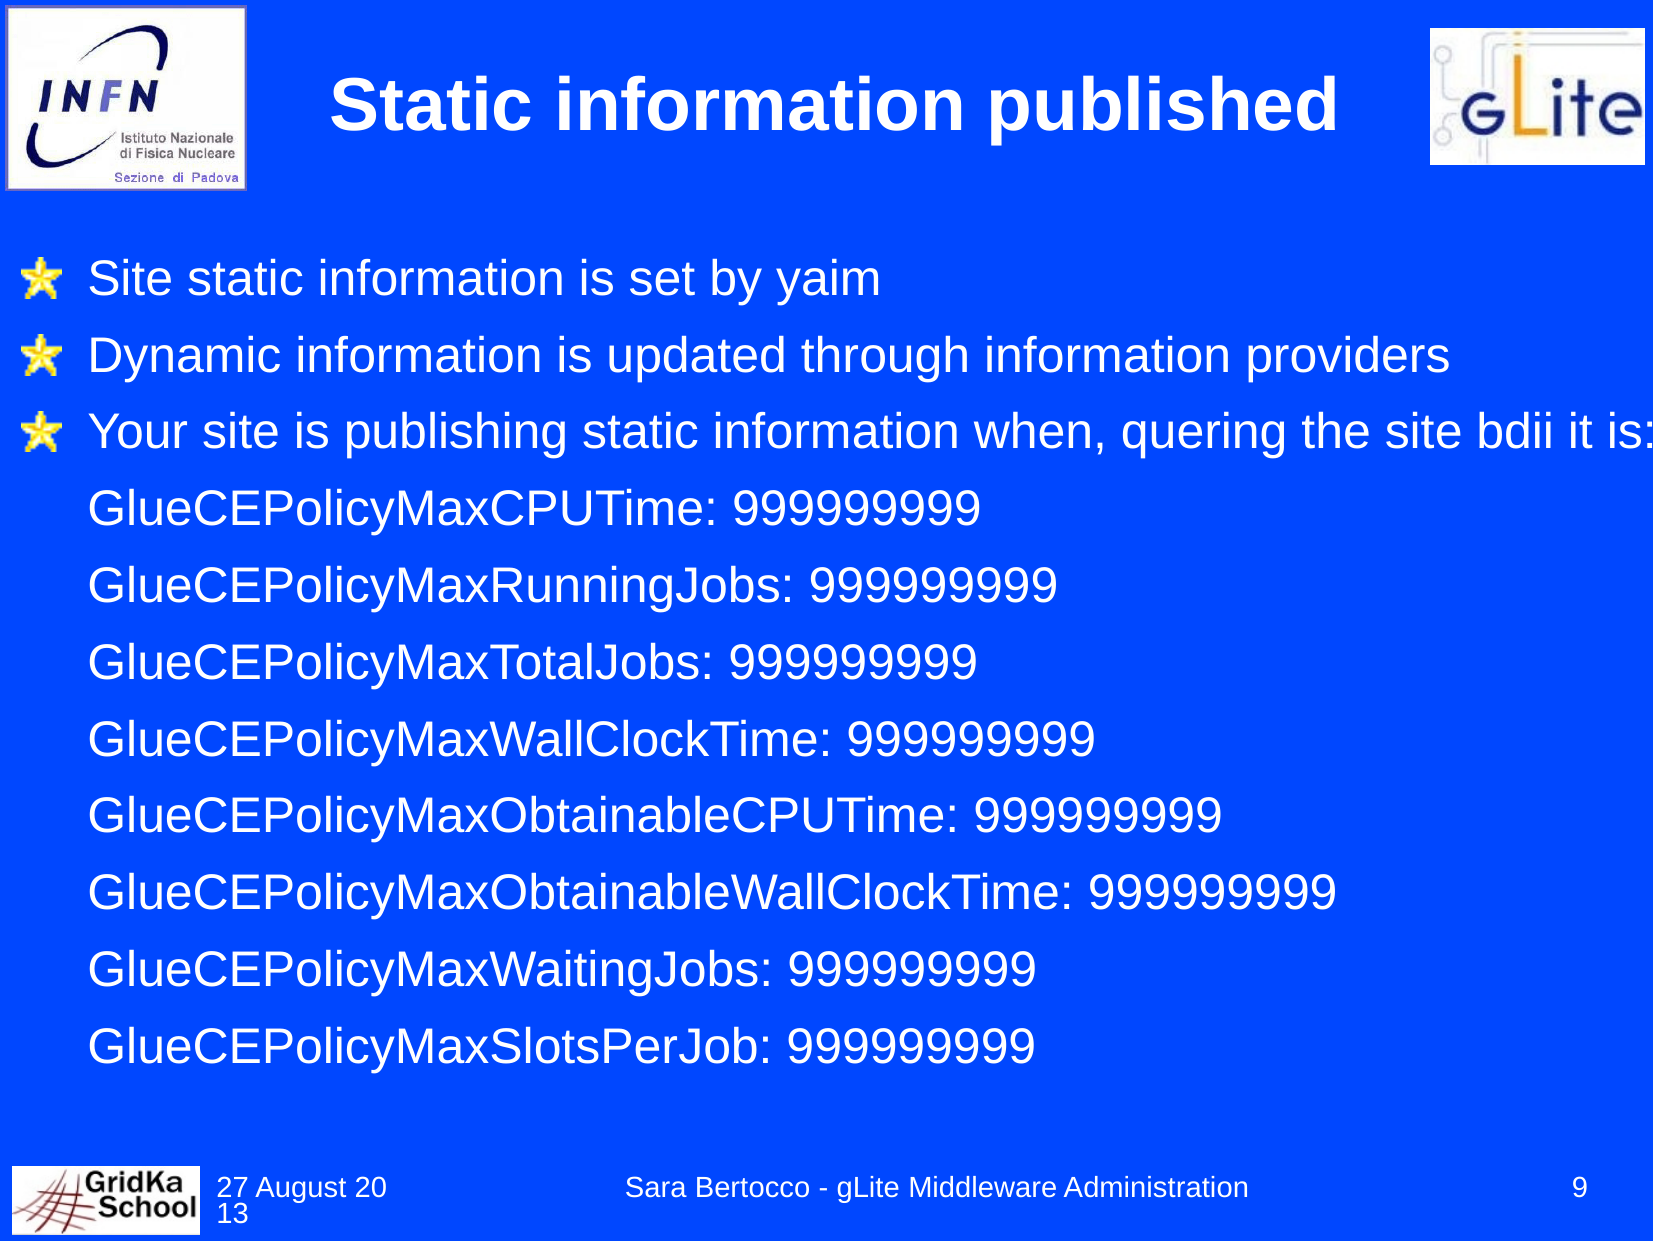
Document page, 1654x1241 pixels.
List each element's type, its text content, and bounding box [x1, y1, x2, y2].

text_box Site static information is set by yaim Dynamic information is updated through information providers Your site is publishing static information when, quering the site bdii it is: GlueCEPolicyMaxCPUTime: 999999999 GlueCEPolicyMaxRunningJobs: 999999999 GlueCEPolicyMaxTotalJobs: 999999999 GlueCEPolicyMaxWallClockTime: 999999999 GlueCEPolicyMaxObtainableCPUTime: 999999999 GlueCEPolicyMaxObtainableWallClockTime: 999999999 GlueCEPolicyMaxWaitingJobs: 999999999 GlueCEPolicyMaxSlotsPerJob: 999999999 [6, 242, 1653, 1082]
picture [1430, 28, 1645, 165]
picture [12, 1166, 200, 1235]
picture [5, 5, 247, 191]
title Static information published [247, 25, 1623, 183]
